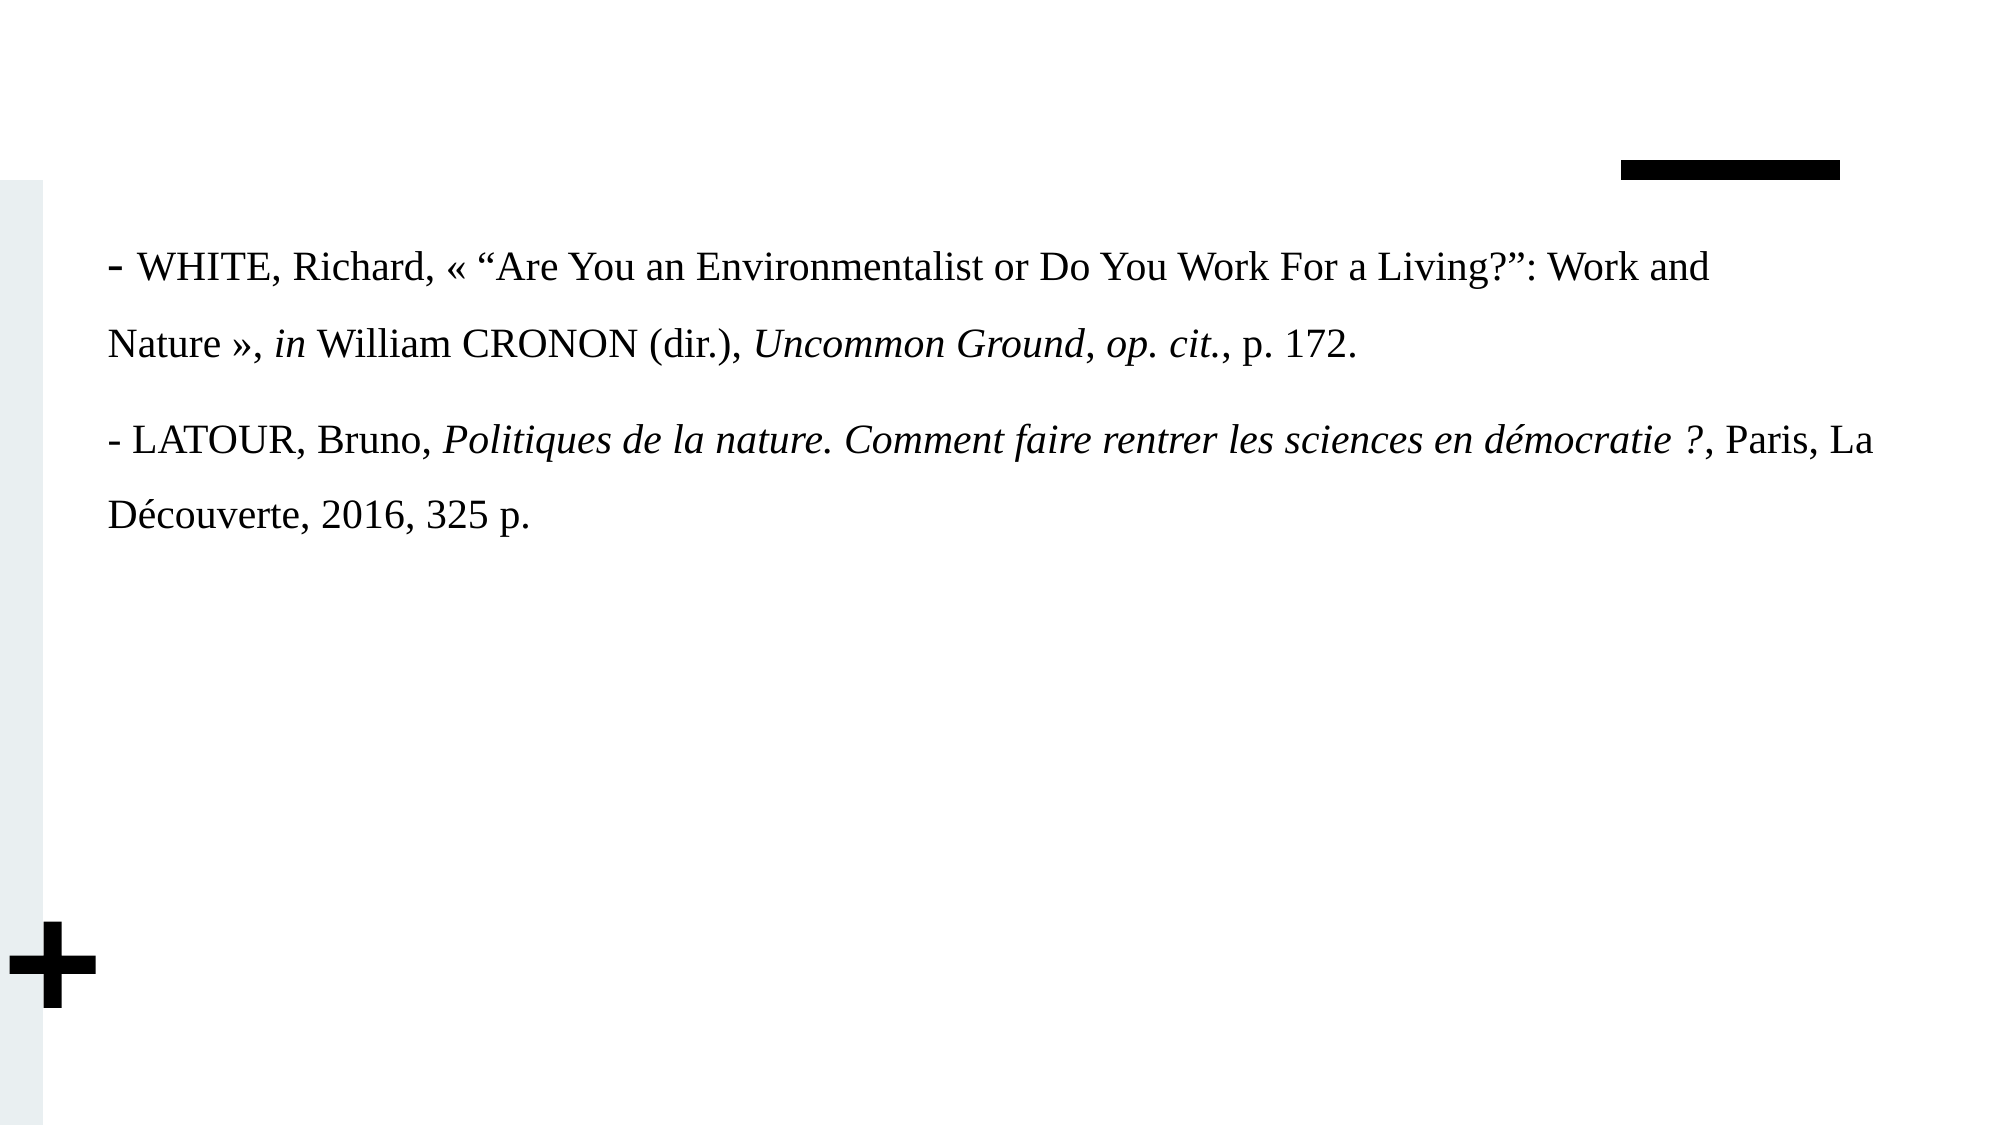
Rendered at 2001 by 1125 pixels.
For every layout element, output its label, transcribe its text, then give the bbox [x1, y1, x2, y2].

list - White, Richard, « “Are You an Environmentalist or Do You Work For a Living?”: Work and Nature », in William Cronon (dir.), Uncommon Ground, op. cit., p. 172. - LATOUR, Bruno, Politiques de la nature. Comment faire rentrer les sciences en démocratie ?, Paris, La Découverte, 2016, 325 p. [92, 193, 1936, 1081]
